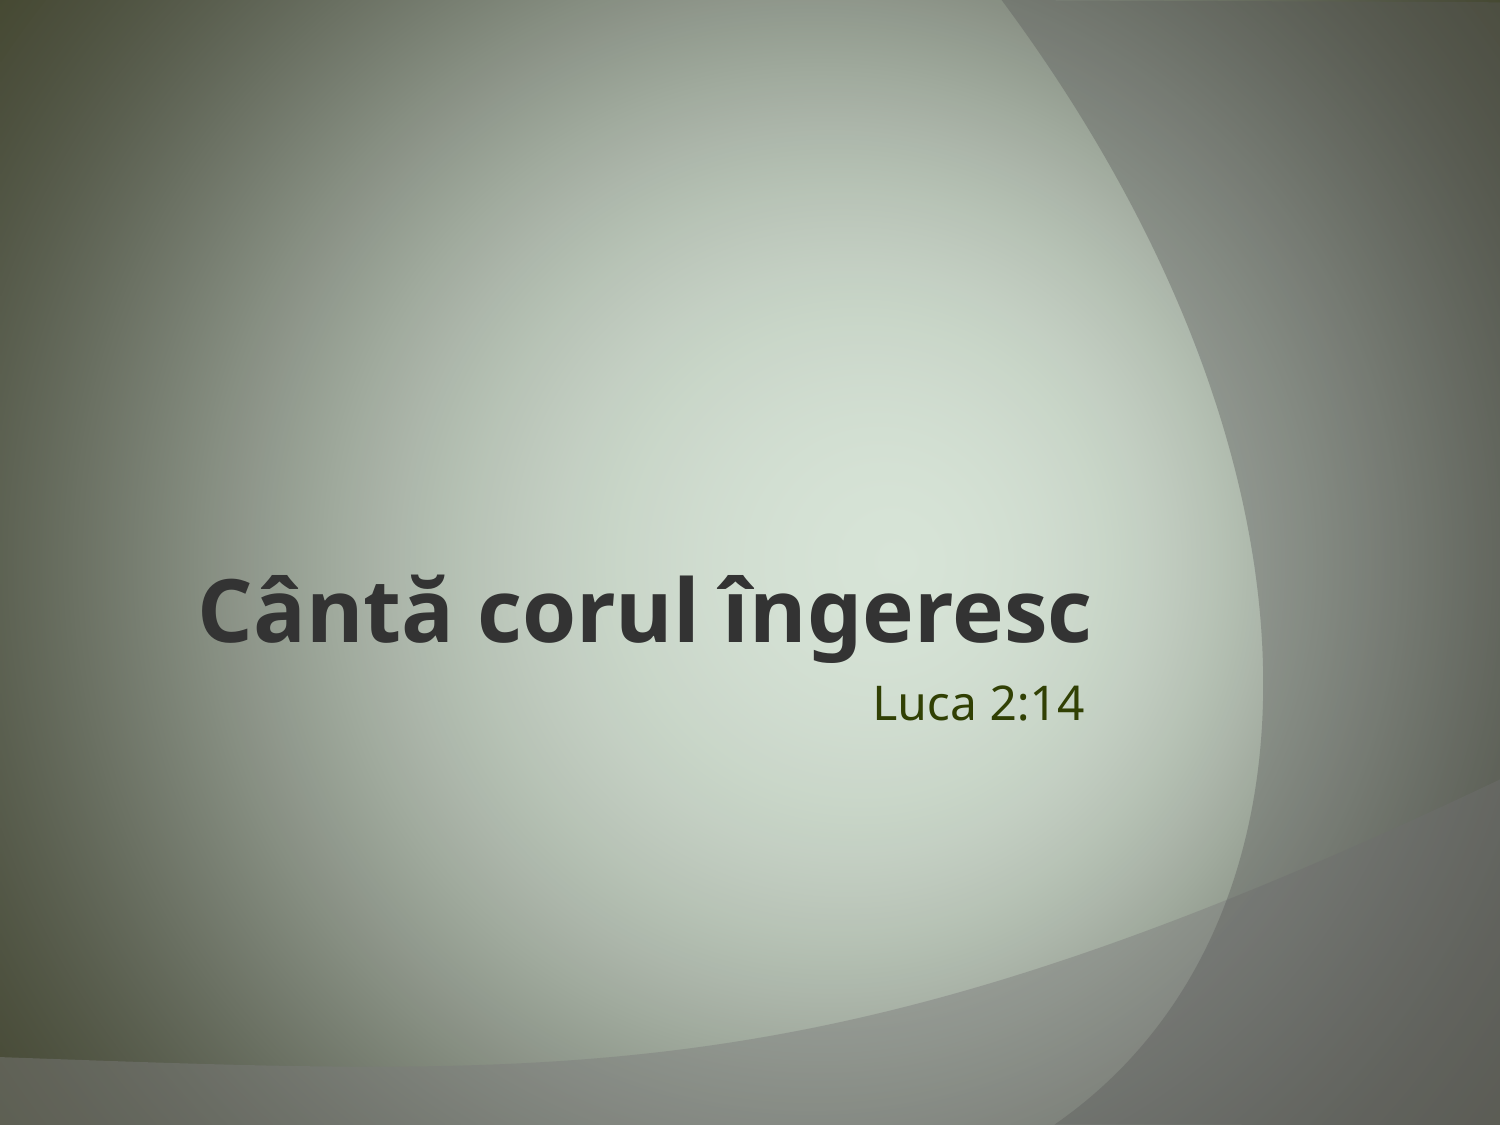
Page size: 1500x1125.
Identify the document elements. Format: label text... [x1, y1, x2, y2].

text_box Luca 2:14 [29, 442, 1093, 731]
picture [0, 0, 1263, 1066]
title Cântă corul îngeresc [37, 547, 1101, 938]
